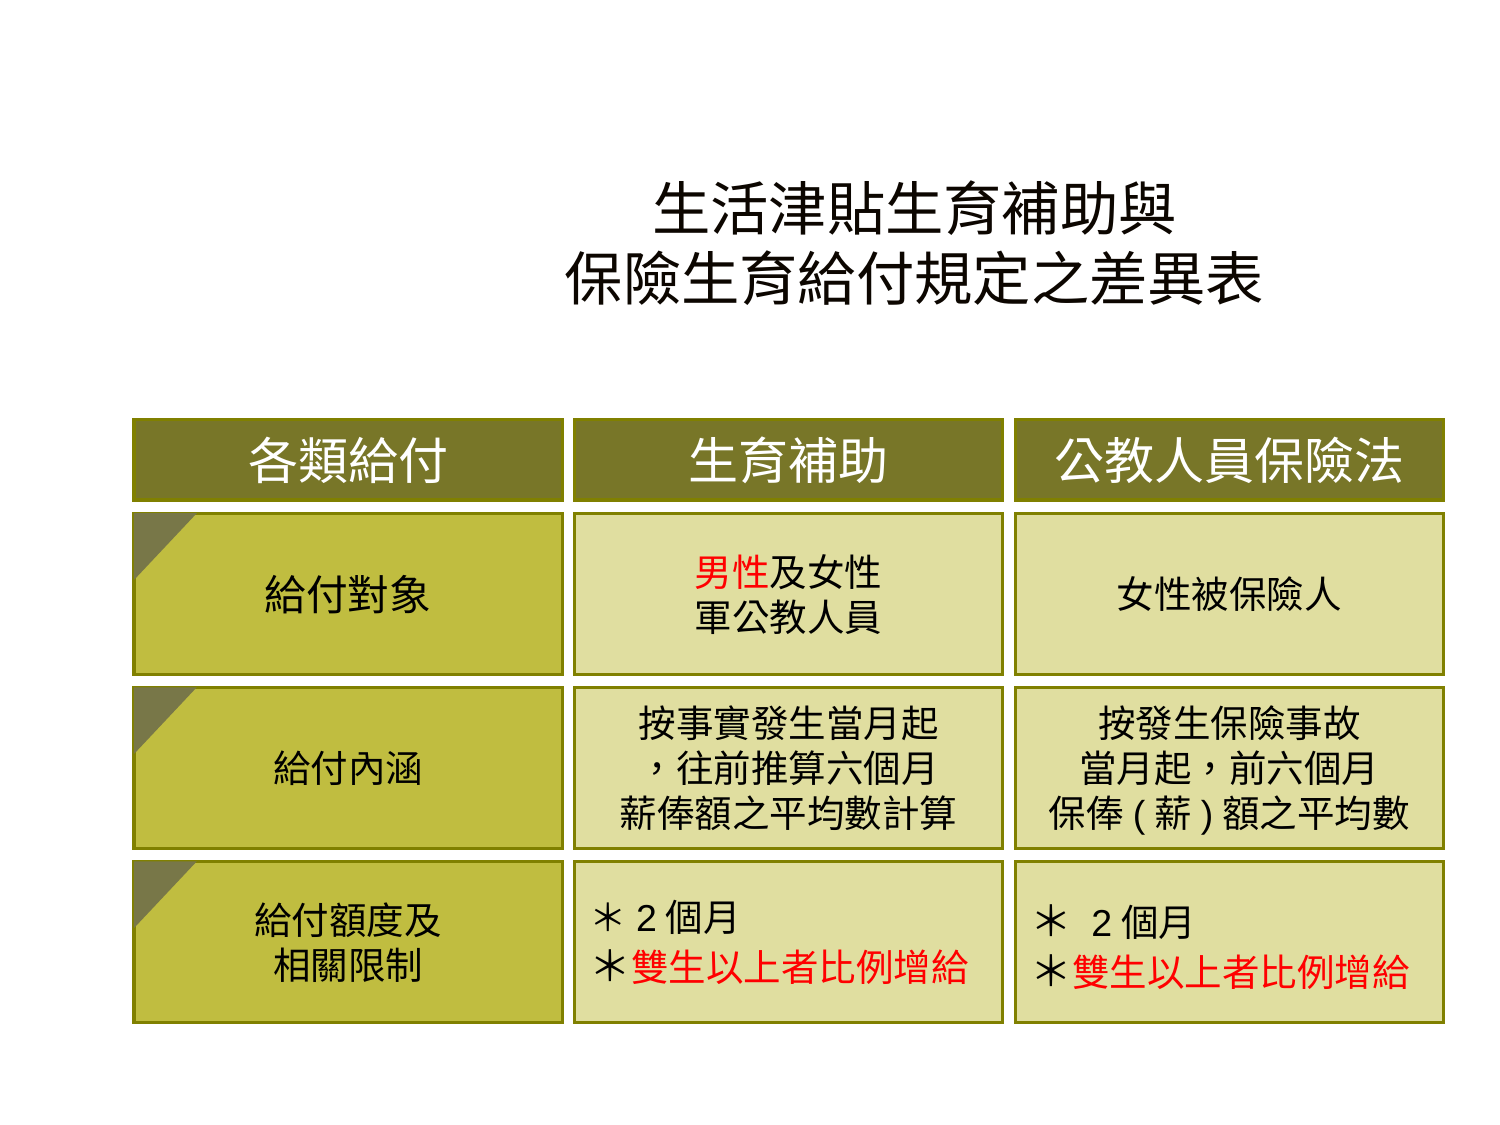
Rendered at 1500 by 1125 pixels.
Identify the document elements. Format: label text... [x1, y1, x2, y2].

text_box 按事實發生當月起 ，往前推算六個月 薪俸額之平均數計算 [575, 687, 1003, 848]
text_box ＊2個月 ＊雙生以上者比例增給 [575, 861, 1003, 1022]
text_box [133, 687, 197, 755]
text_box 按發生保險事故 當月起，前六個月 保俸(薪)額之平均數 [1015, 687, 1443, 848]
text_box 給付額度及 相關限制 [134, 861, 562, 1022]
text_box [133, 861, 197, 929]
text_box 生育補助 [575, 420, 1003, 500]
title 生活津貼生育補助與 保險生育給付規定之差異表 [277, 160, 1500, 324]
text_box 給付對象 [134, 513, 562, 674]
text_box 女性被保險人 [1015, 513, 1443, 674]
text_box 男性及女性 軍公教人員 [575, 513, 1003, 674]
text_box 各類給付 [134, 420, 562, 500]
text_box 給付內涵 [134, 687, 562, 848]
text_box 公教人員保險法 [1015, 420, 1443, 500]
text_box ＊ 2個月 ＊雙生以上者比例增給 [1015, 861, 1443, 1022]
text_box [133, 513, 197, 580]
